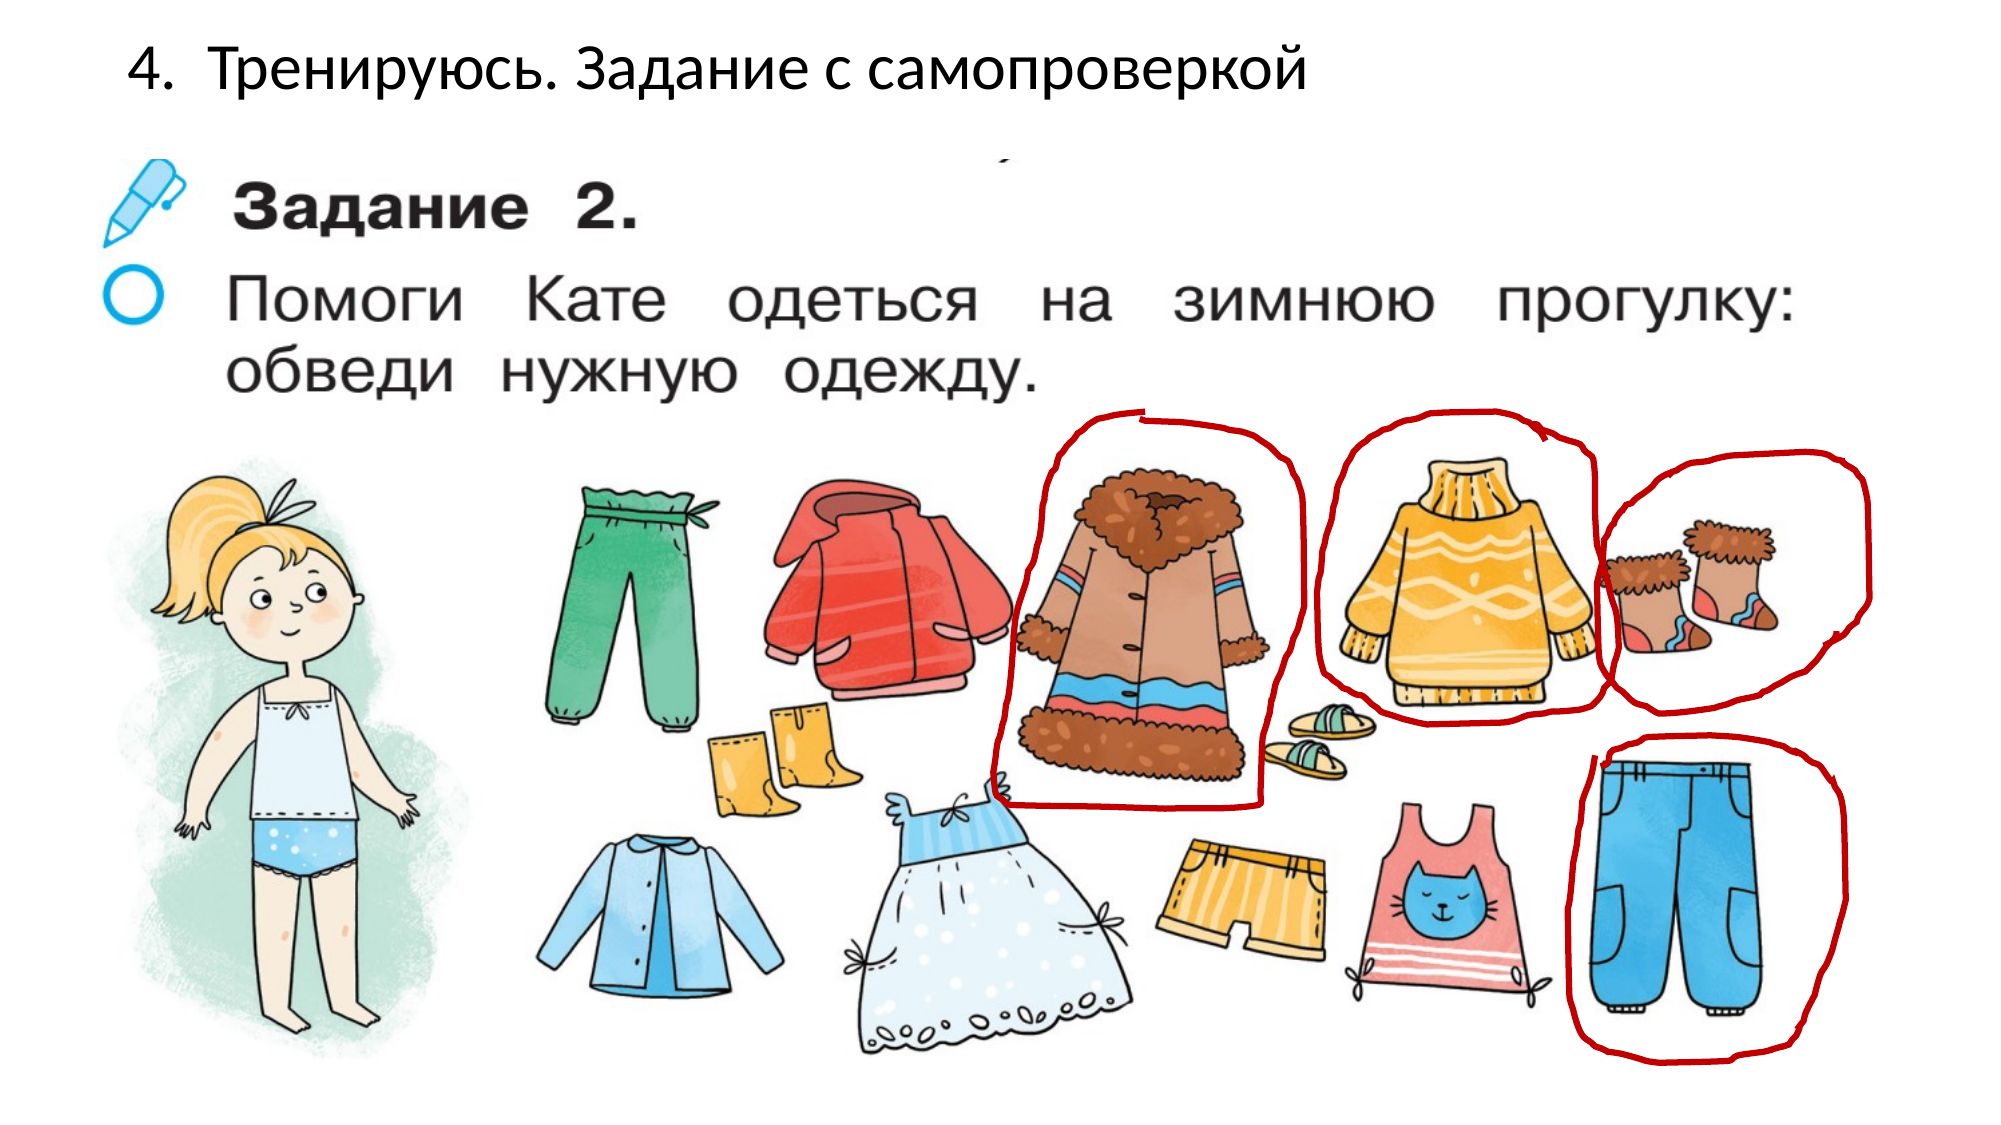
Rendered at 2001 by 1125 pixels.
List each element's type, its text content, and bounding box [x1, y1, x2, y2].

picture [1601, 577, 1615, 671]
picture [1606, 456, 1802, 710]
picture [76, 159, 1802, 1063]
title 4. Тренируюсь. Задание с самопроверкой [112, 25, 1838, 112]
picture [1734, 1033, 1802, 1063]
picture [1321, 415, 1606, 721]
